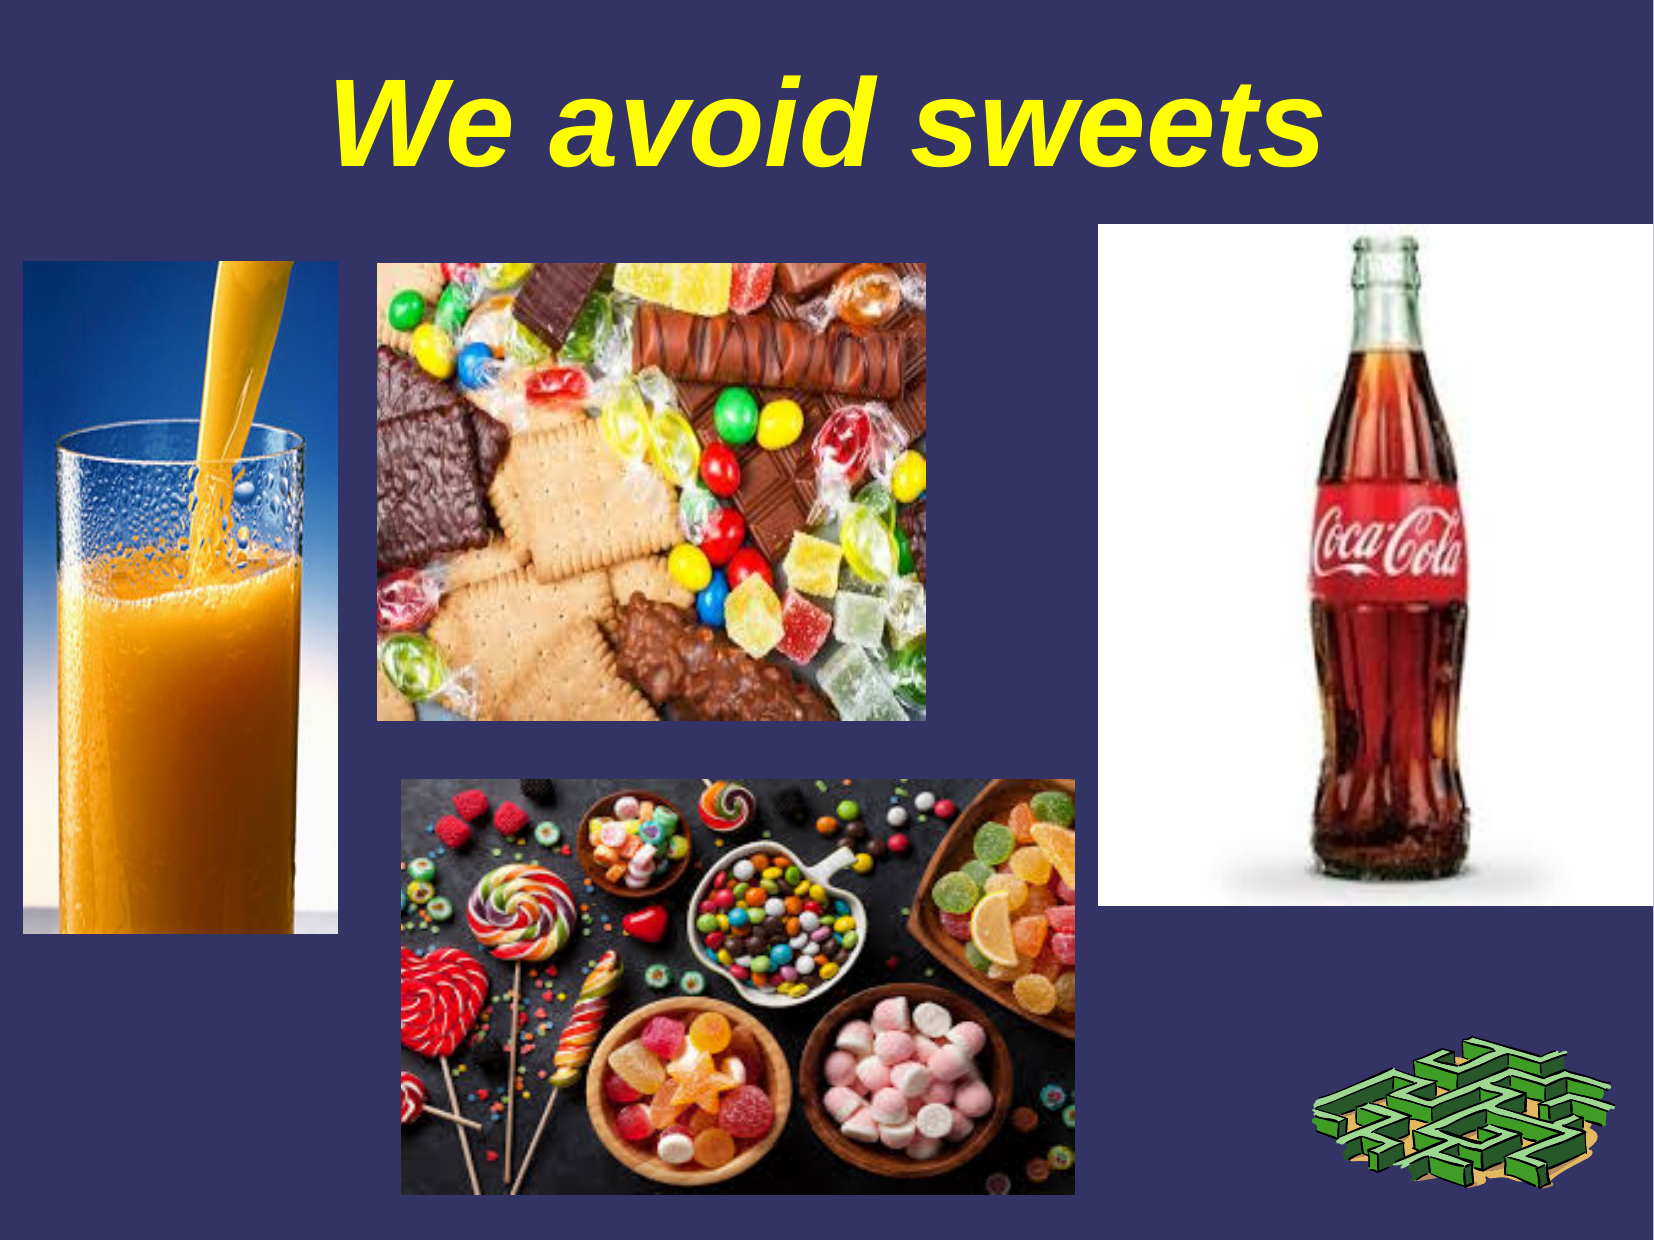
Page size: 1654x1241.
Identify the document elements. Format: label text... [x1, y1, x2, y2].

picture [377, 263, 926, 721]
picture [401, 779, 1075, 1195]
picture [23, 261, 338, 934]
title We avoid sweets [121, 19, 1534, 227]
picture [1098, 224, 1654, 906]
